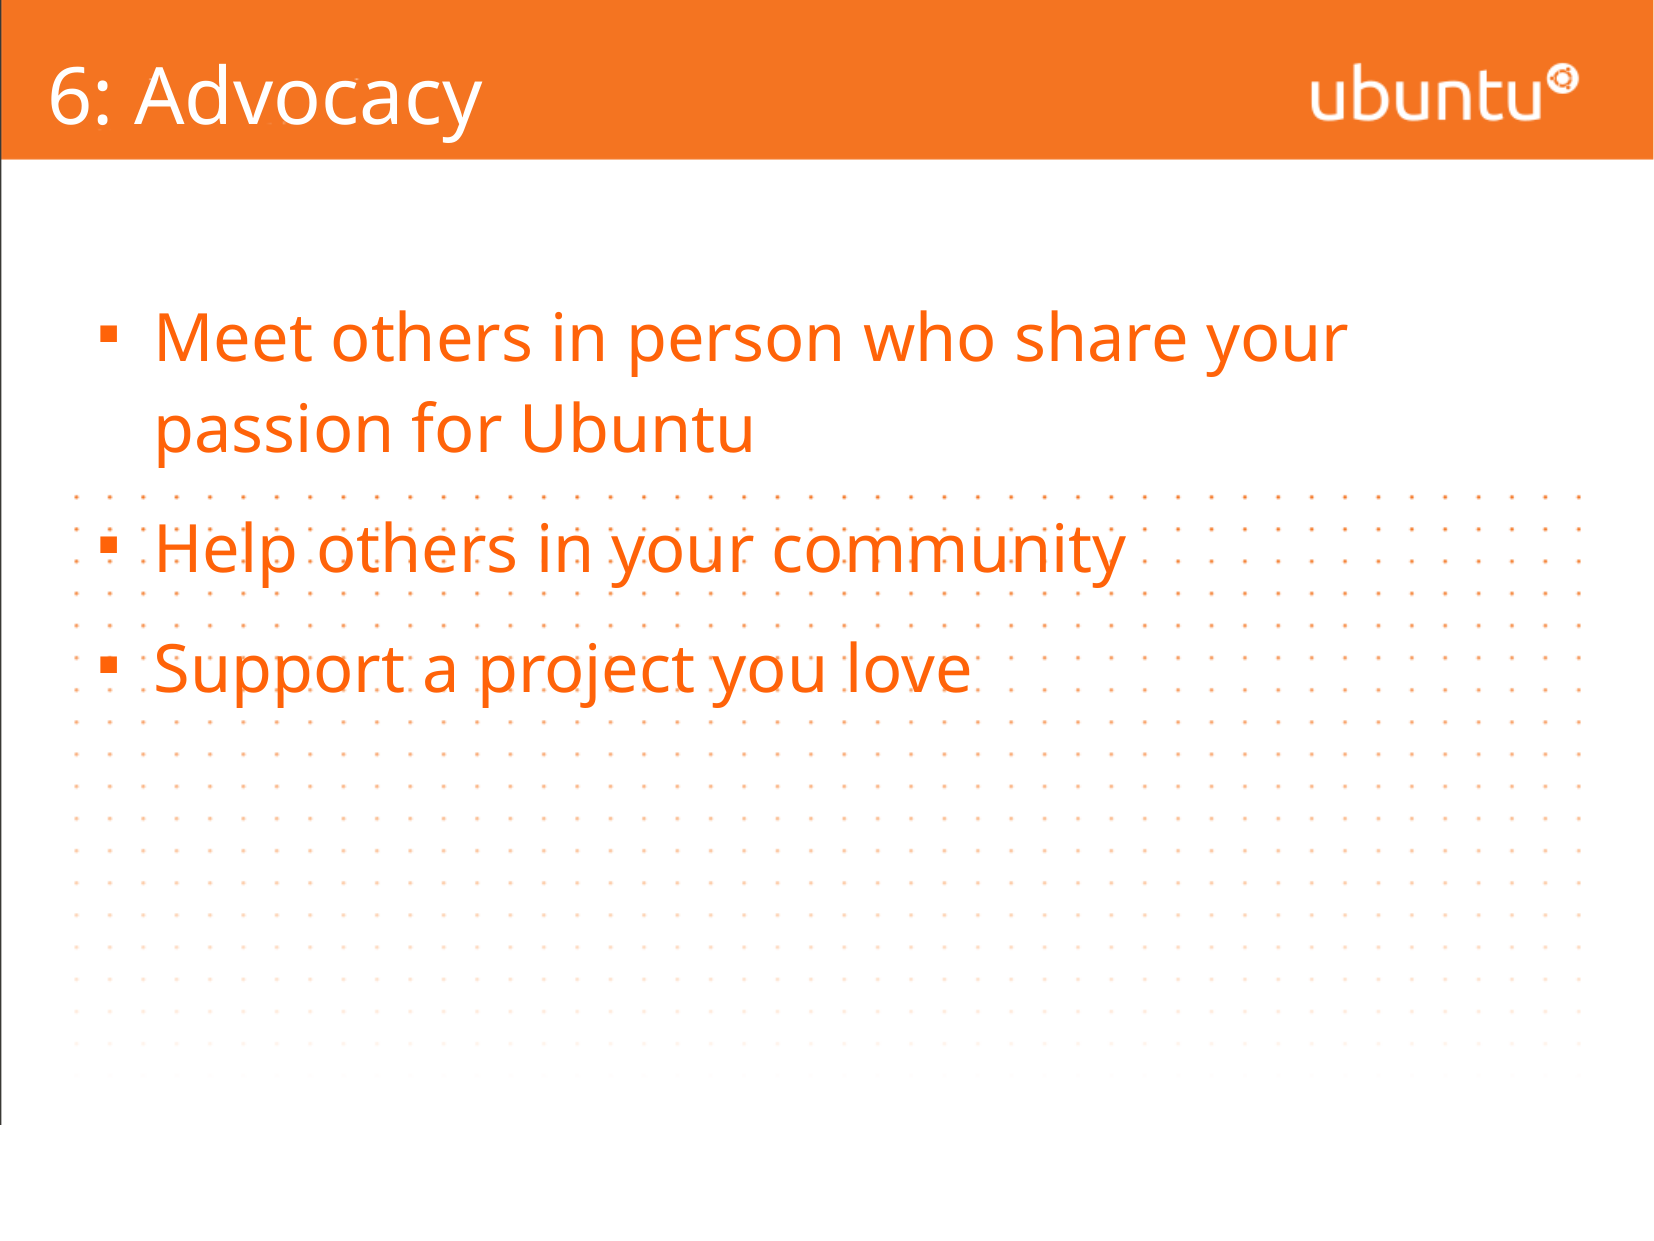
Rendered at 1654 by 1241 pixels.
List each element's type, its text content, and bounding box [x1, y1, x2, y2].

picture [0, 0, 1654, 1125]
title 6: Advocacy [47, 29, 1276, 158]
list Meet others in person who share your passion for Ubuntu Help others in your community Support a project you love [82, 290, 1571, 1010]
